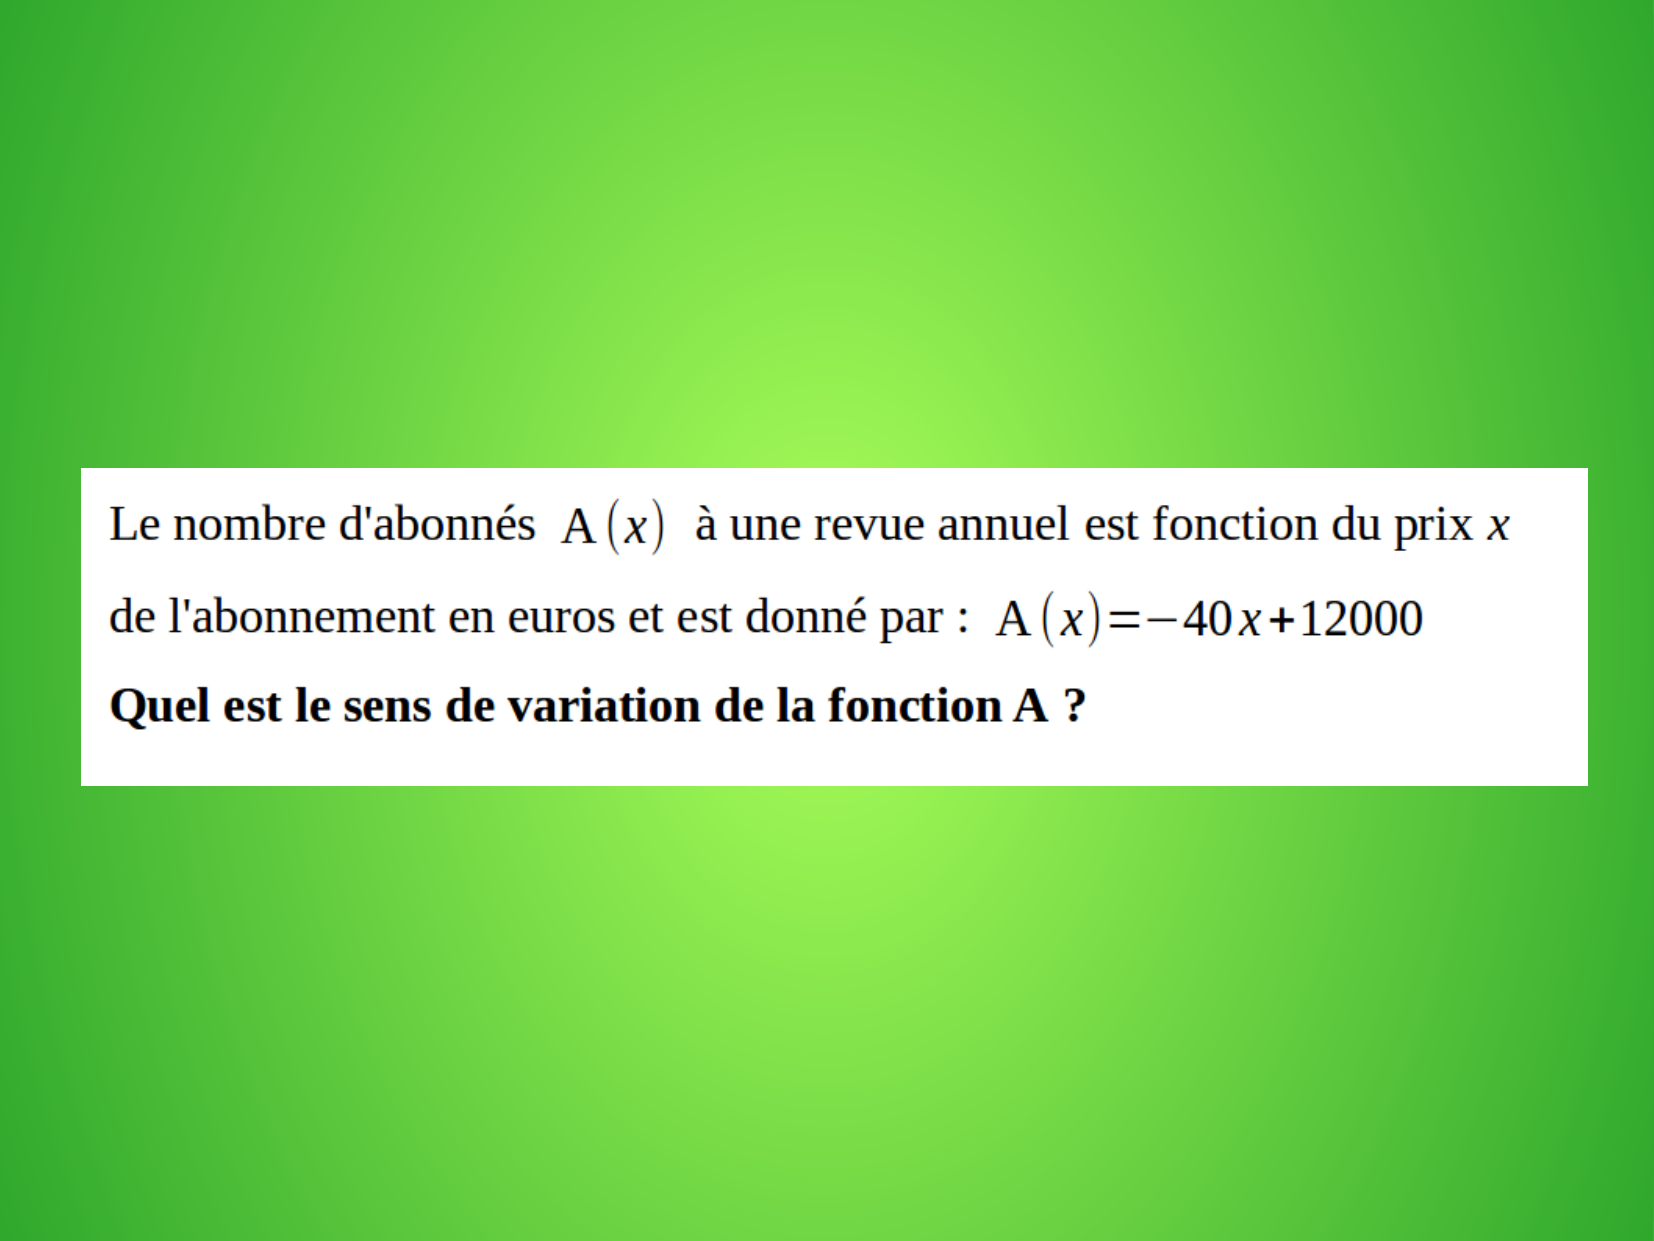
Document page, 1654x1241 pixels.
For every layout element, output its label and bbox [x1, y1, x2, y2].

picture [81, 468, 1588, 786]
